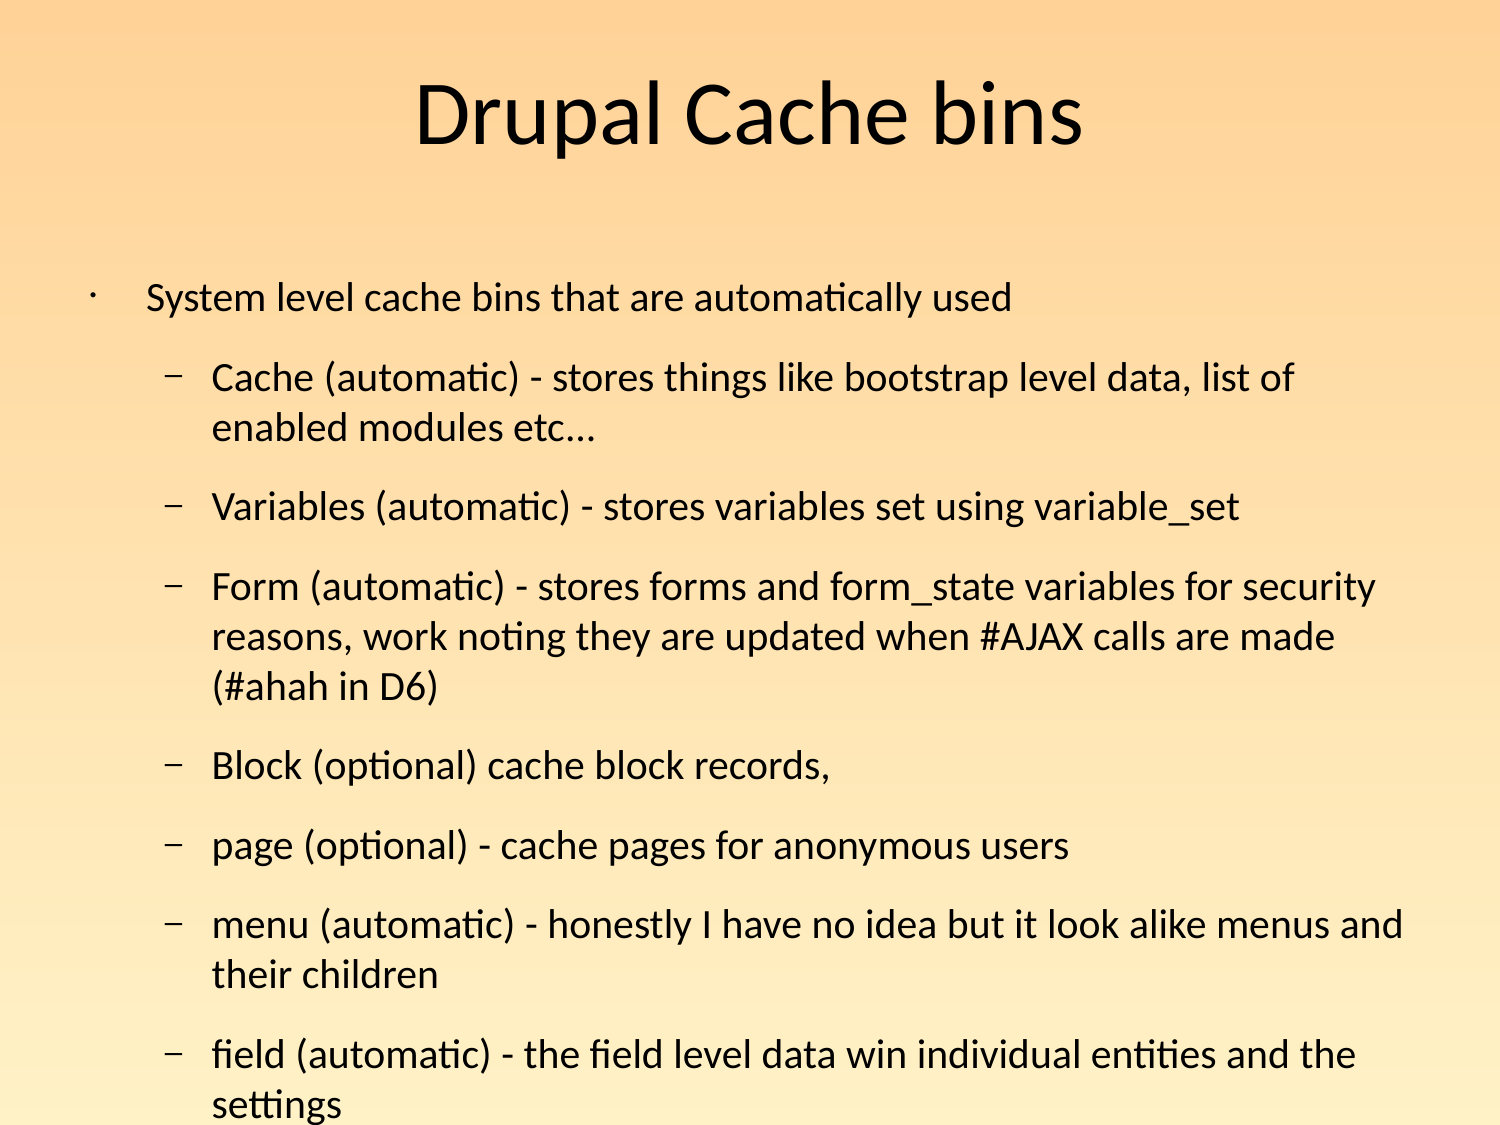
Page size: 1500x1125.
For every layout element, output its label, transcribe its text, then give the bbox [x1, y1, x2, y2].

title Drupal Cache bins [75, 45, 1425, 233]
list System level cache bins that are automatically used Cache (automatic) - stores things like bootstrap level data, list of enabled modules etc... Variables (automatic) - stores variables set using variable_set Form (automatic) - stores forms and form_state variables for security reasons, work noting they are updated when #AJAX calls are made (#ahah in D6) Block (optional) cache block records, page (optional) - cache pages for anonymous users menu (automatic) - honestly I have no idea but it look alike menus and their children field (automatic) - the field level data win individual entities and the settings [75, 262, 1425, 1005]
